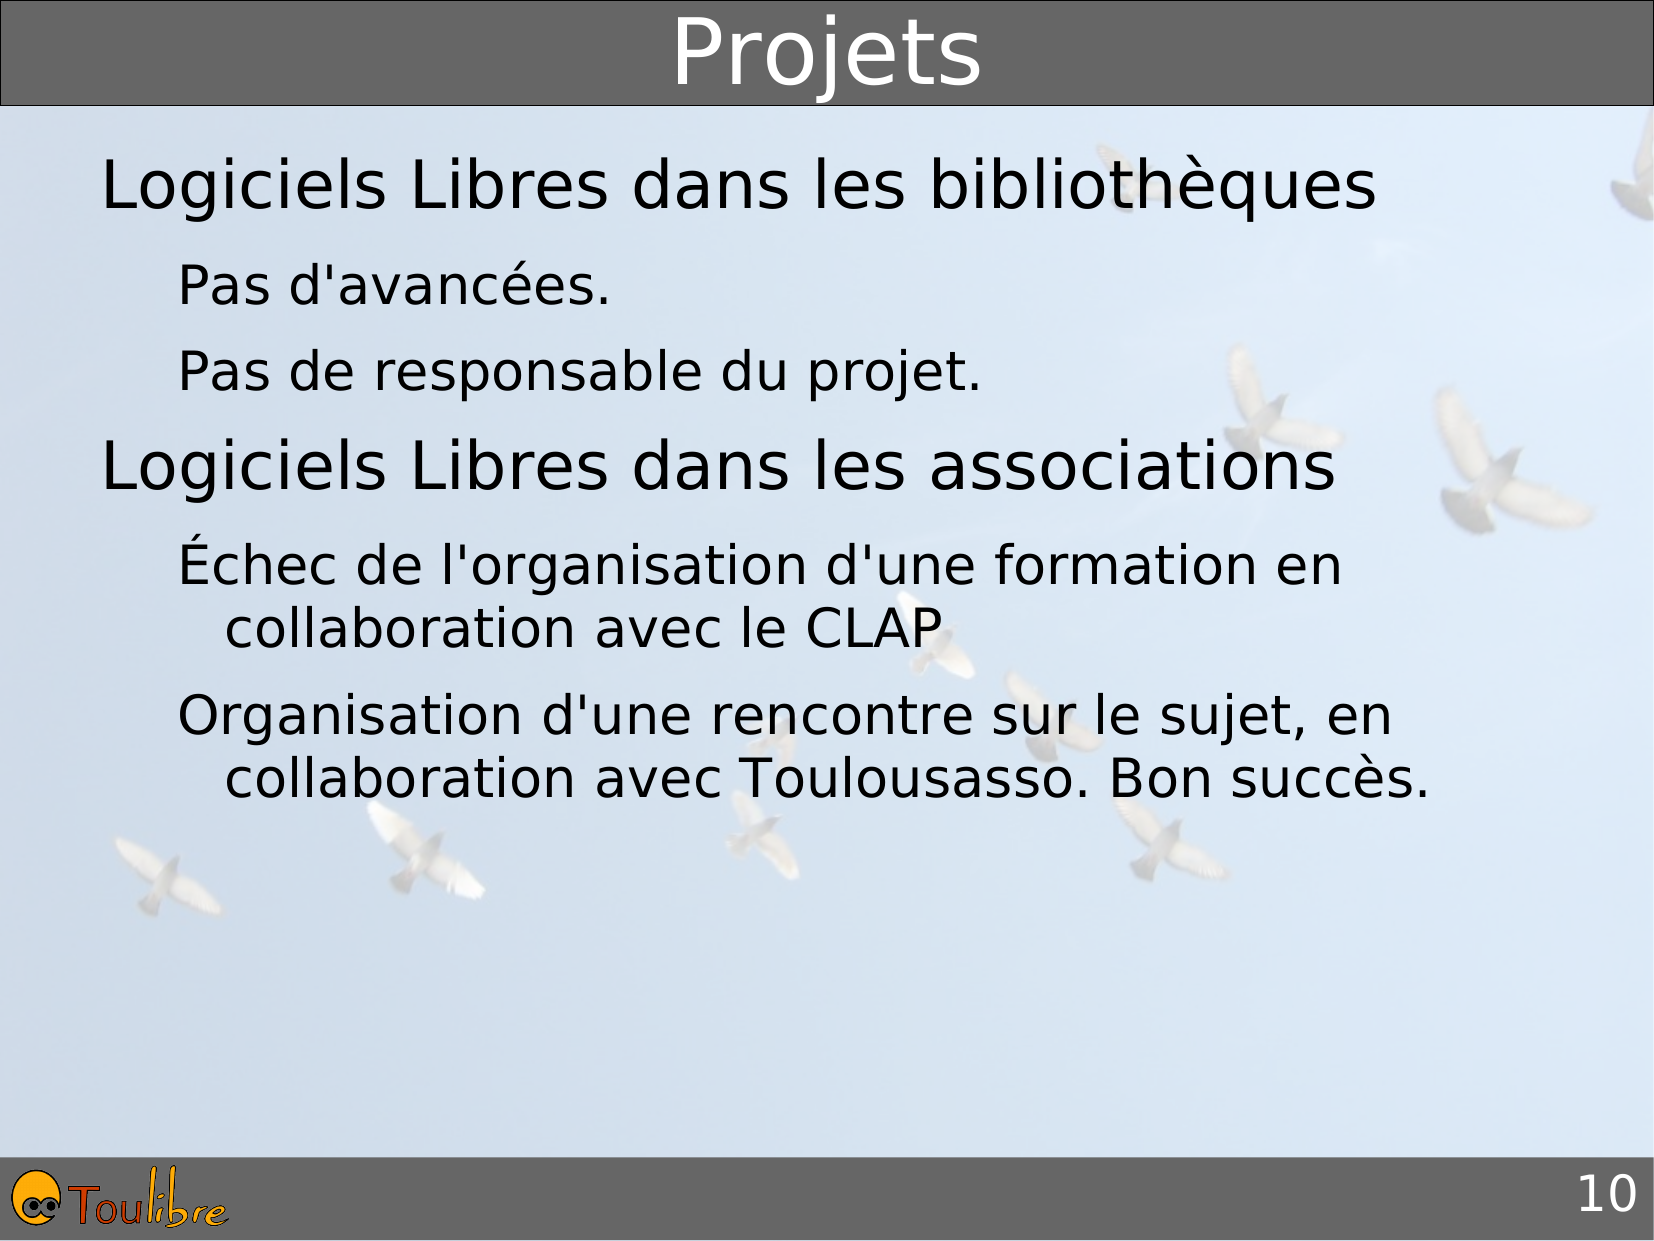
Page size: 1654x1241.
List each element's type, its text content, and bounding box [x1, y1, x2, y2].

list Logiciels Libres dans les bibliothèques Pas d'avancées. Pas de responsable du projet. Logiciels Libres dans les associations Échec de l'organisation d'une formation en collaboration avec le CLAP Organisation d'une rencontre sur le sujet, en collaboration avec Toulousasso. Bon succès. [82, 146, 1571, 1094]
picture [11, 1165, 229, 1228]
title Projets [0, 0, 1654, 107]
